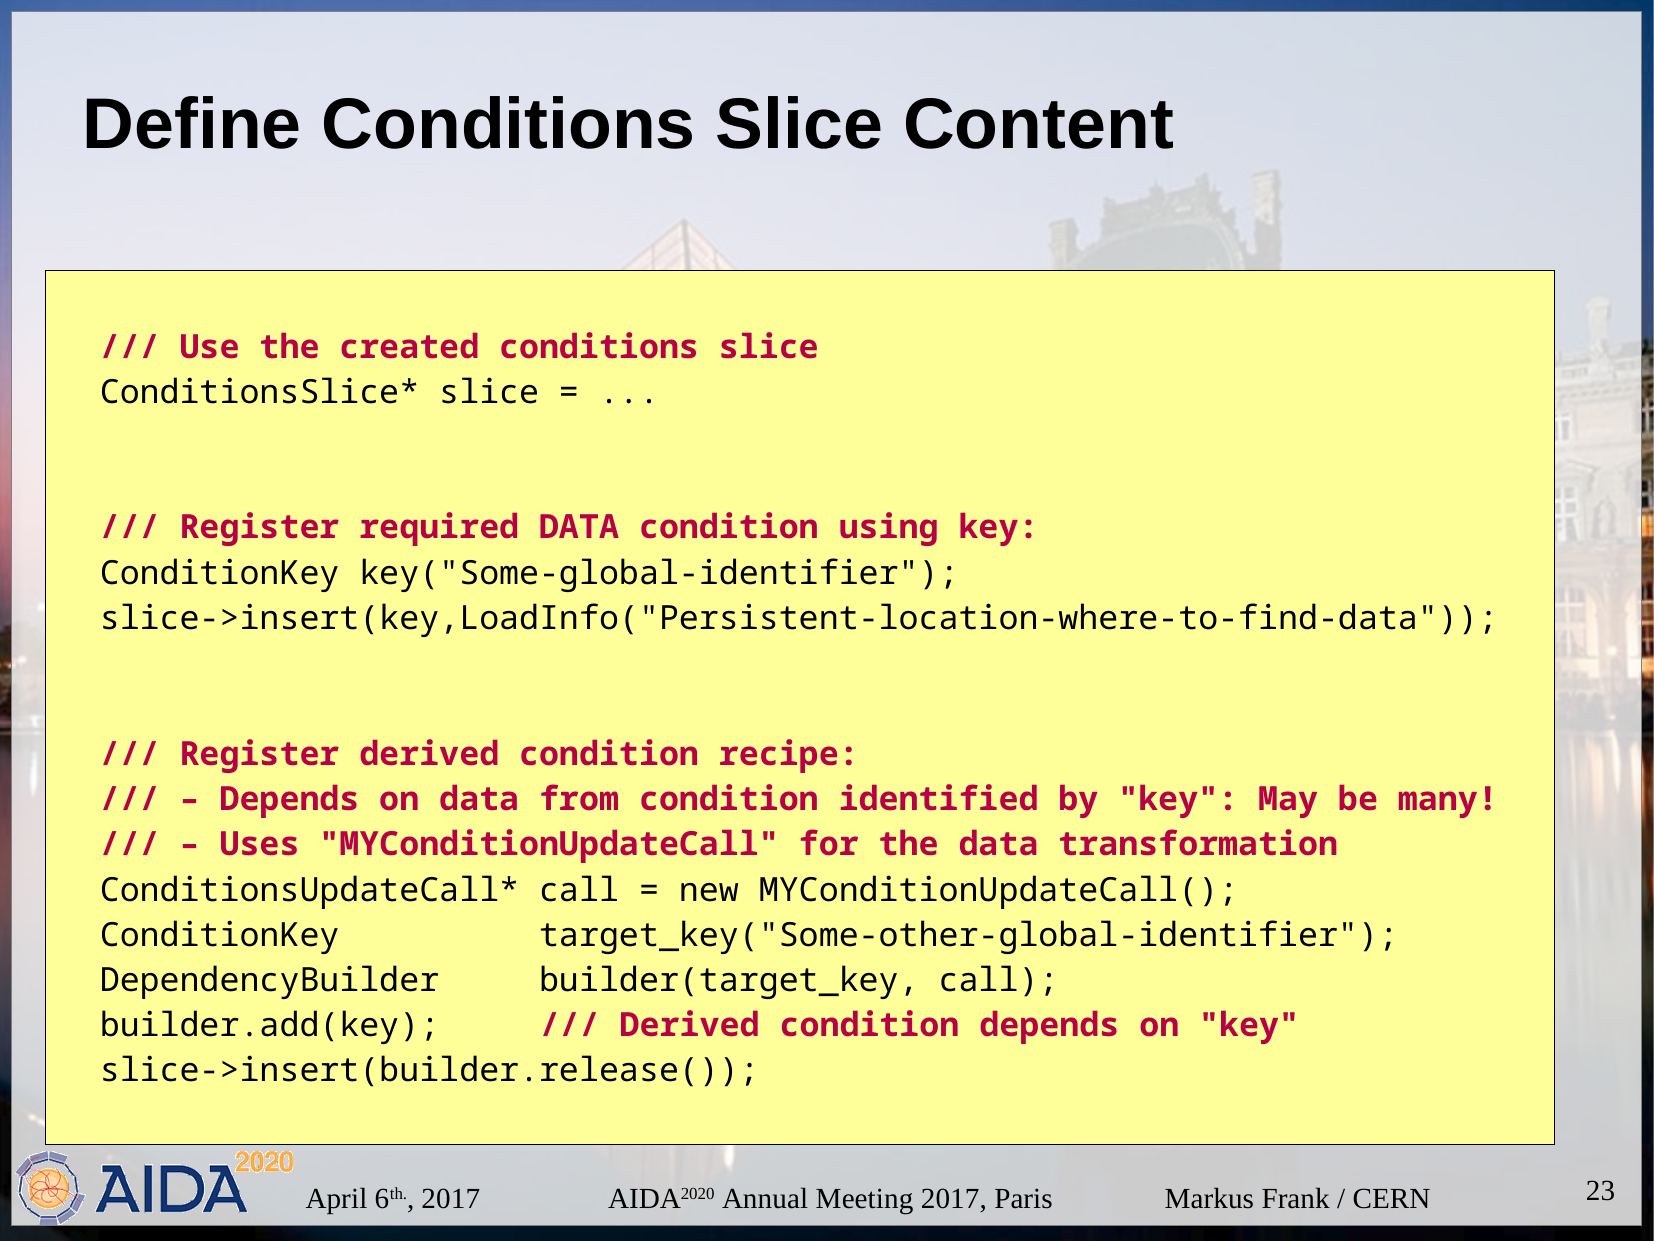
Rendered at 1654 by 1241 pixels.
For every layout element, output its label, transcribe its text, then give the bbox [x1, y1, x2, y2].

picture [0, 0, 1654, 1241]
title Define Conditions Slice Content [82, 19, 1536, 227]
text_box /// Use the created conditions slice ConditionsSlice* slice = ... /// Register required DATA condition using key: ConditionKey key("Some-global-identifier"); slice->insert(key,LoadInfo("Persistent-location-where-to-find-data")); /// Register derived condition recipe: /// – Depends on data from condition identified by "key": May be many! /// – Uses "MYConditionUpdateCall" for the data transformation ConditionsUpdateCall* call = new MYConditionUpdateCall(); ConditionKey target_key("Some-other-global-identifier"); DependencyBuilder builder(target_key, call); builder.add(key); /// Derived condition depends on "key" slice->insert(builder.release()); [45, 270, 1555, 1110]
